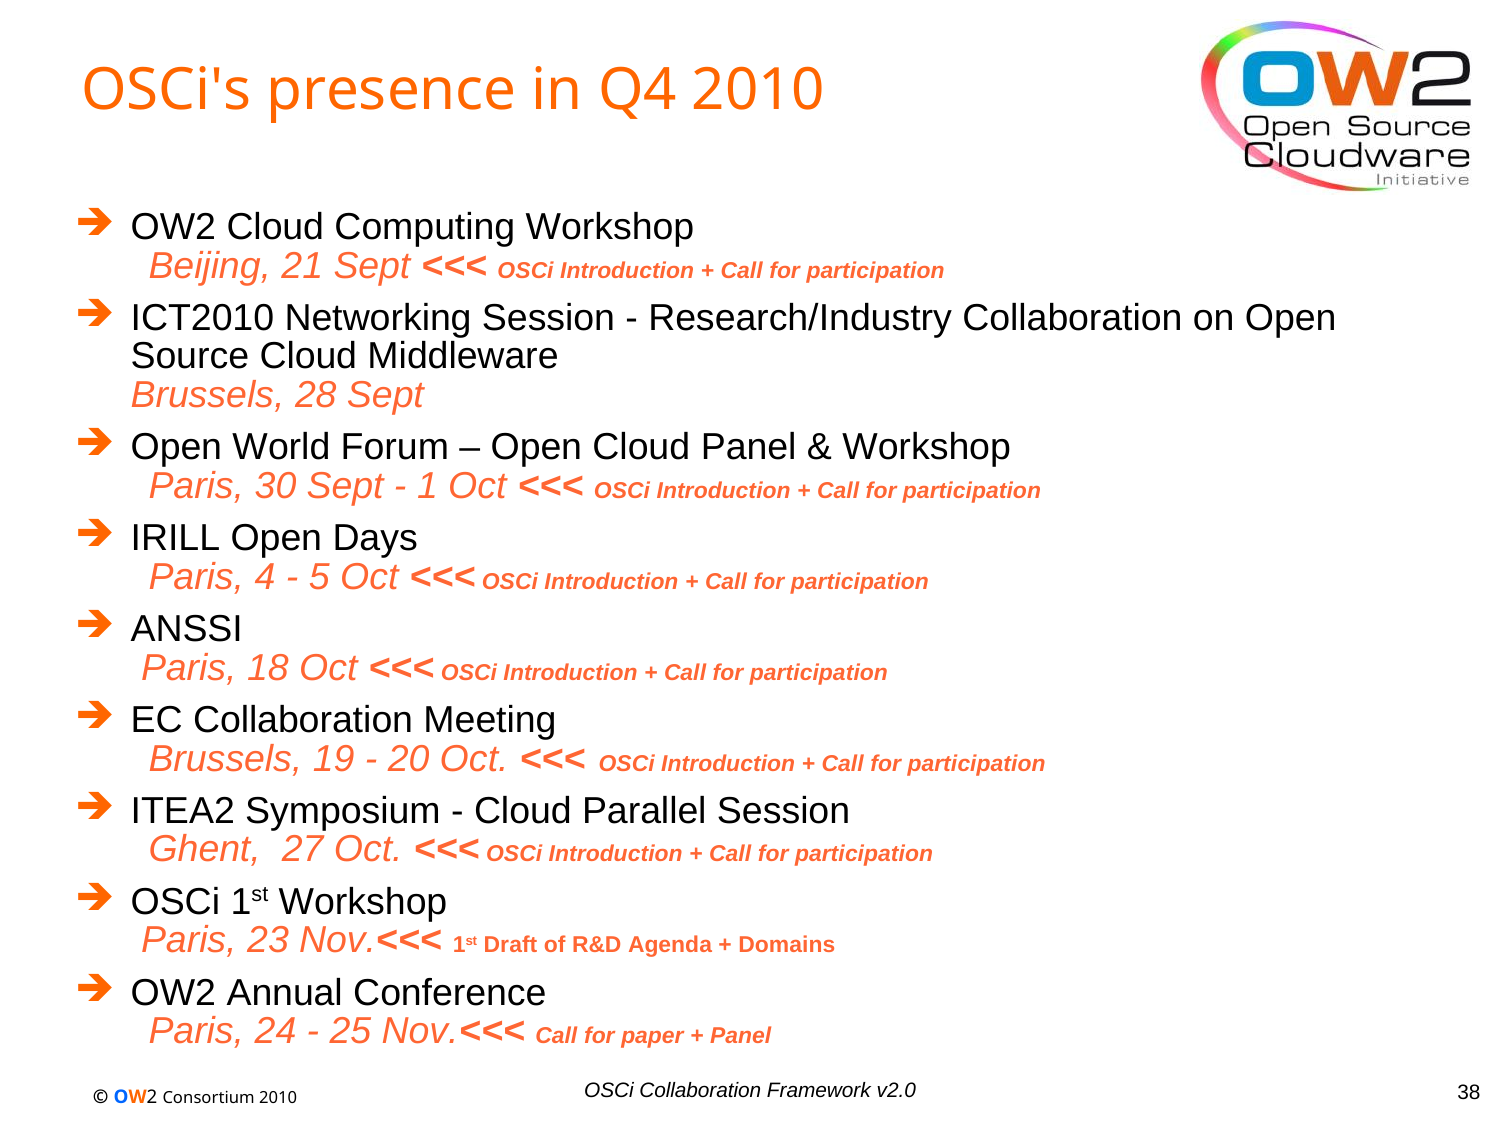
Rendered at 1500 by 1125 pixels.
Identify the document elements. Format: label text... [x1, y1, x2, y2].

picture [1199, 19, 1472, 195]
list OW2 Cloud Computing Workshop Beijing, 21 Sept <<< OSCi Introduction + Call for participation ICT2010 Networking Session - Research/Industry Collaboration on Open Source Cloud Middleware Brussels, 28 Sept Open World Forum – Open Cloud Panel & Workshop Paris, 30 Sept - 1 Oct <<< OSCi Introduction + Call for participation IRILL Open Days Paris, 4 - 5 Oct <<< OSCi Introduction + Call for participation ANSSI Paris, 18 Oct <<< OSCi Introduction + Call for participation EC Collaboration Meeting Brussels, 19 - 20 Oct. <<< OSCi Introduction + Call for participation ITEA2 Symposium - Cloud Parallel Session Ghent, 27 Oct. <<< OSCi Introduction + Call for participation OSCi 1st Workshop Paris, 23 Nov.<<< 1st Draft of R&D Agenda + Domains OW2 Annual Conference Paris, 24 - 25 Nov.<<< Call for paper + Panel [74, 209, 1425, 1125]
title OSCi's presence in Q4 2010 [81, 43, 1182, 209]
